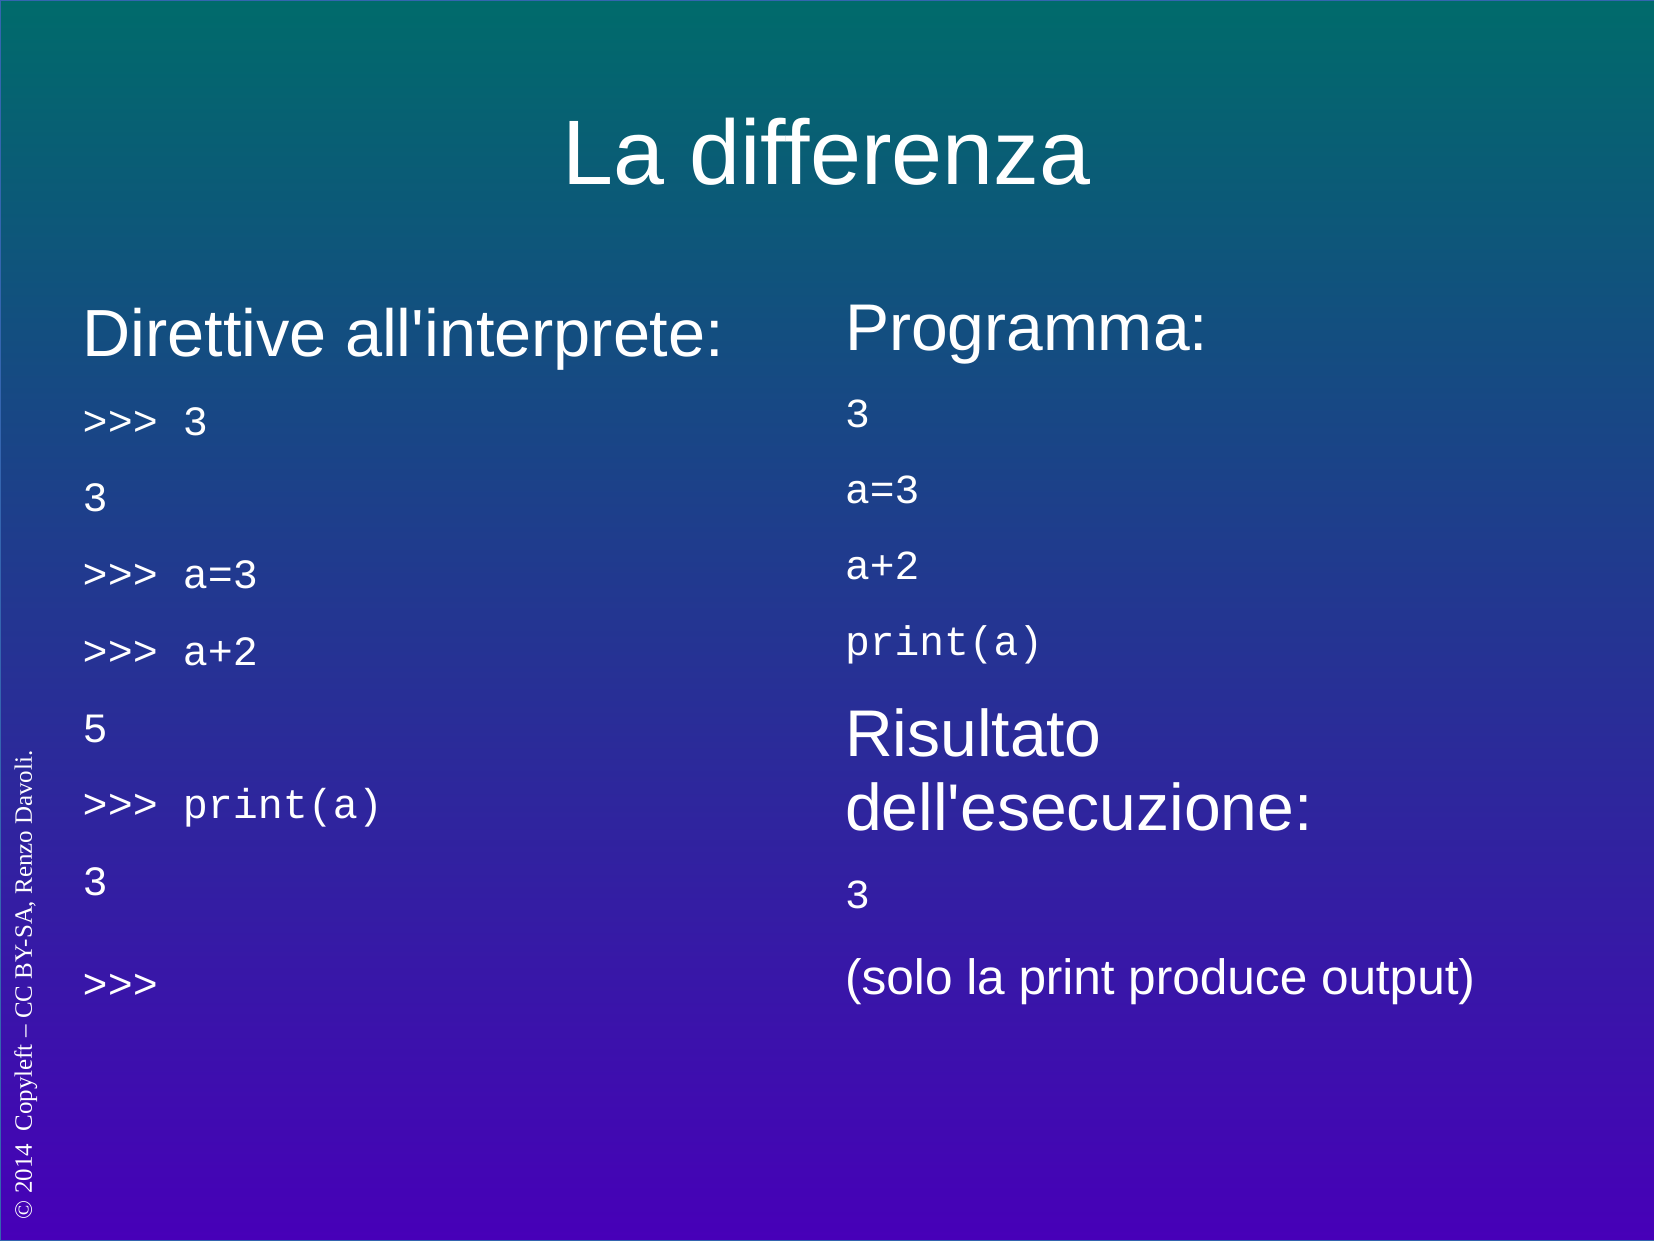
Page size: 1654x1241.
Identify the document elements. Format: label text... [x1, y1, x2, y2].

title La differenza [82, 49, 1571, 257]
list Programma: 3 a=3 a+2 print(a) Risultato dell'esecuzione: 3 (solo la print produce output) [845, 290, 1572, 1010]
list Direttive all'interprete: >>> 3 3 >>> a=3 >>> a+2 5 >>> print(a) 3 >>> [82, 296, 809, 1016]
